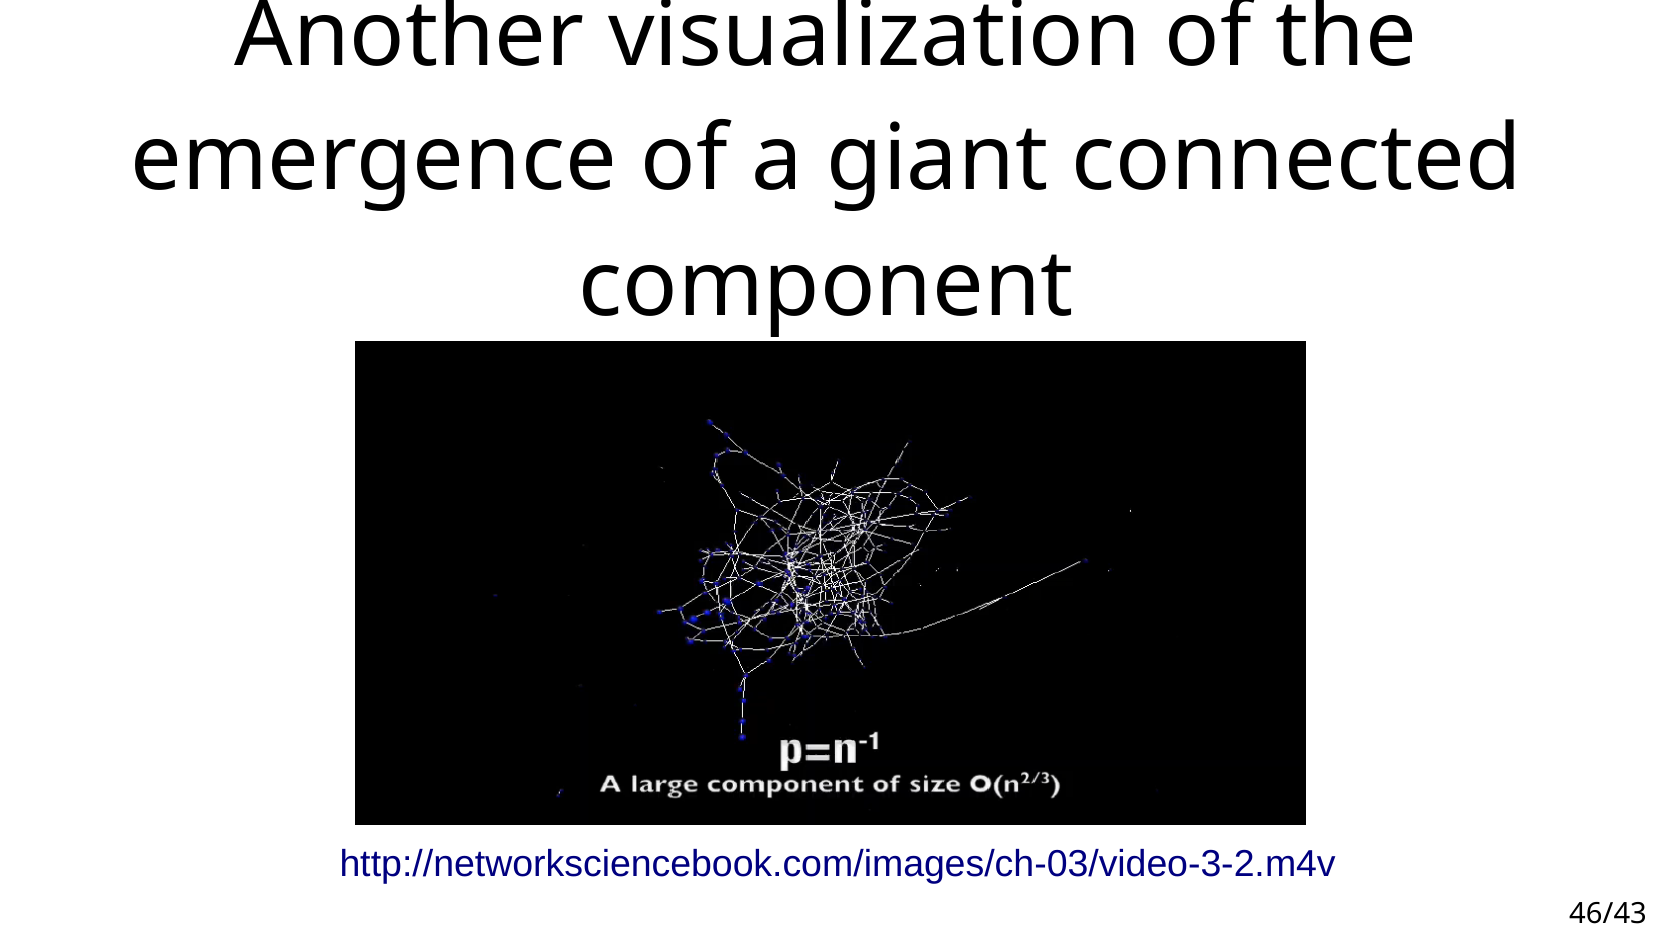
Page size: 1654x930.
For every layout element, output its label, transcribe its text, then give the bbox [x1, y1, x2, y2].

picture [355, 341, 1306, 826]
text_box http://networksciencebook.com/images/ch-03/video-3-2.m4v [285, 834, 1402, 921]
title Another visualization of the emergence of a giant connected component [82, 25, 1571, 284]
